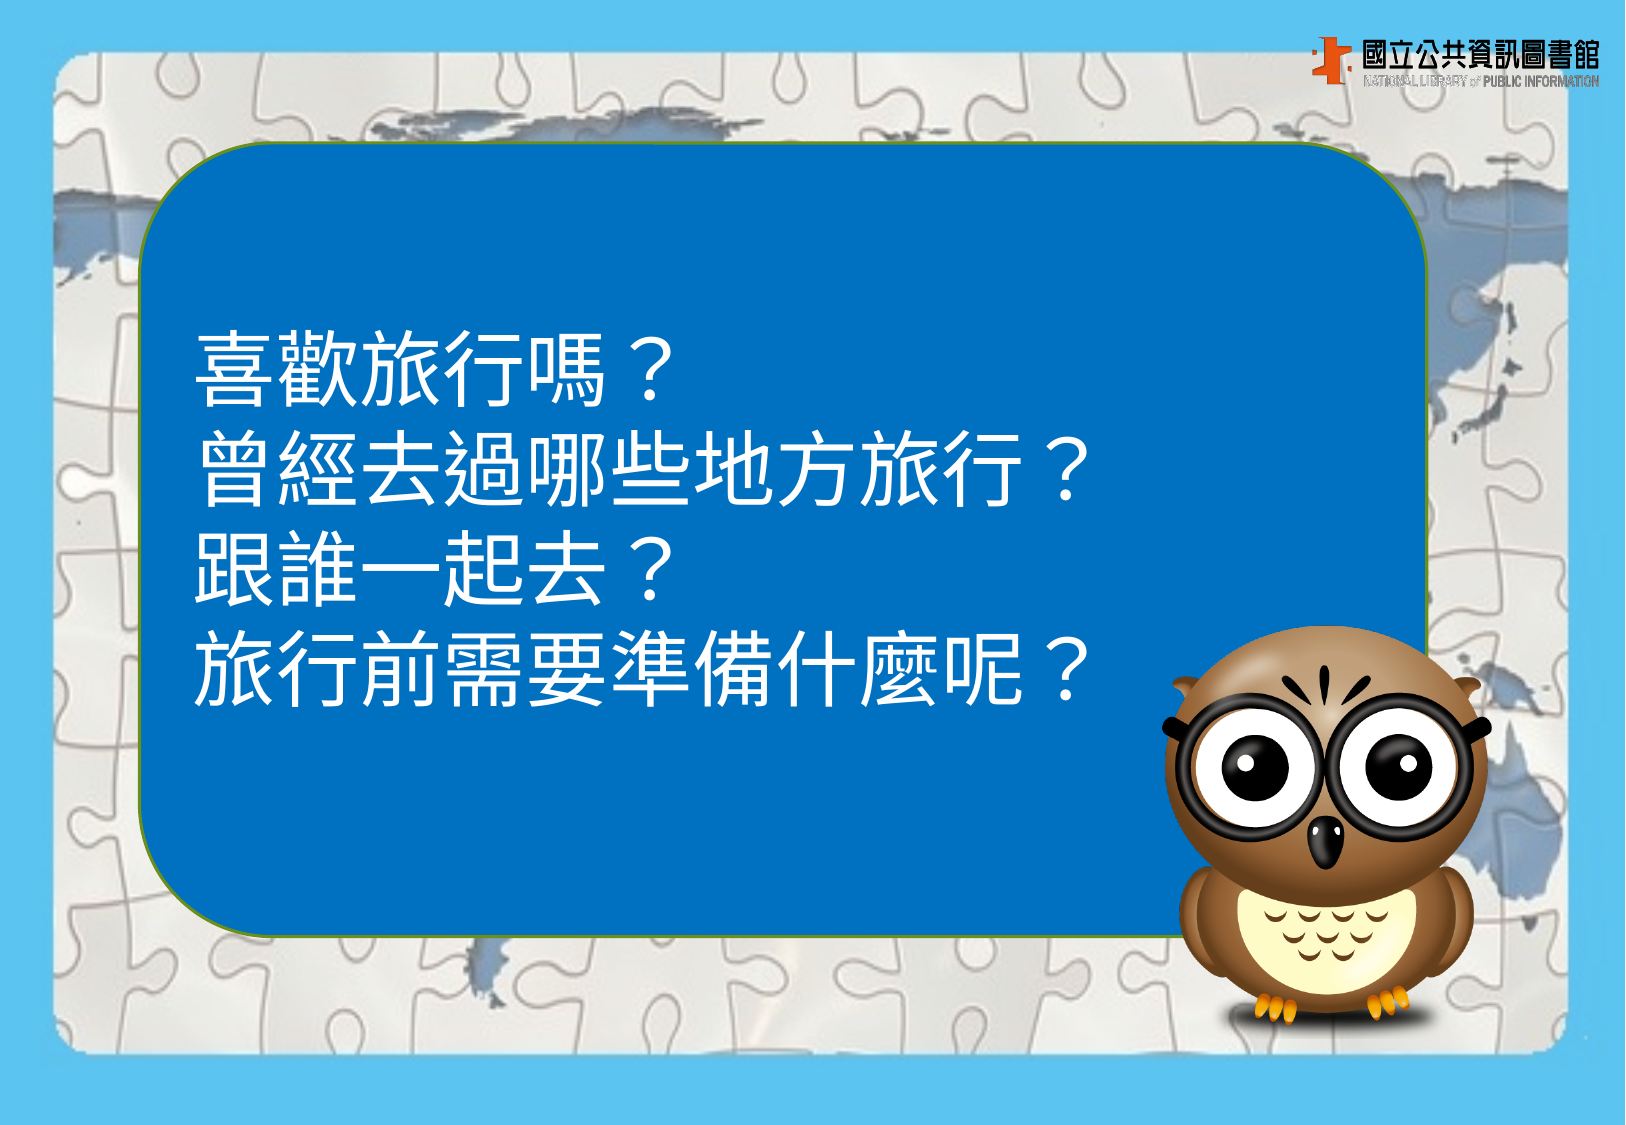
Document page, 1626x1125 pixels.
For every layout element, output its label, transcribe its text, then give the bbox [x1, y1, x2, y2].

picture [1311, 35, 1600, 88]
text_box 喜歡旅行嗎？ 曾經去過哪些地方旅行？ 跟誰一起去？ 旅行前需要準備什麼呢？ [139, 142, 1427, 937]
picture [1146, 588, 1502, 1040]
